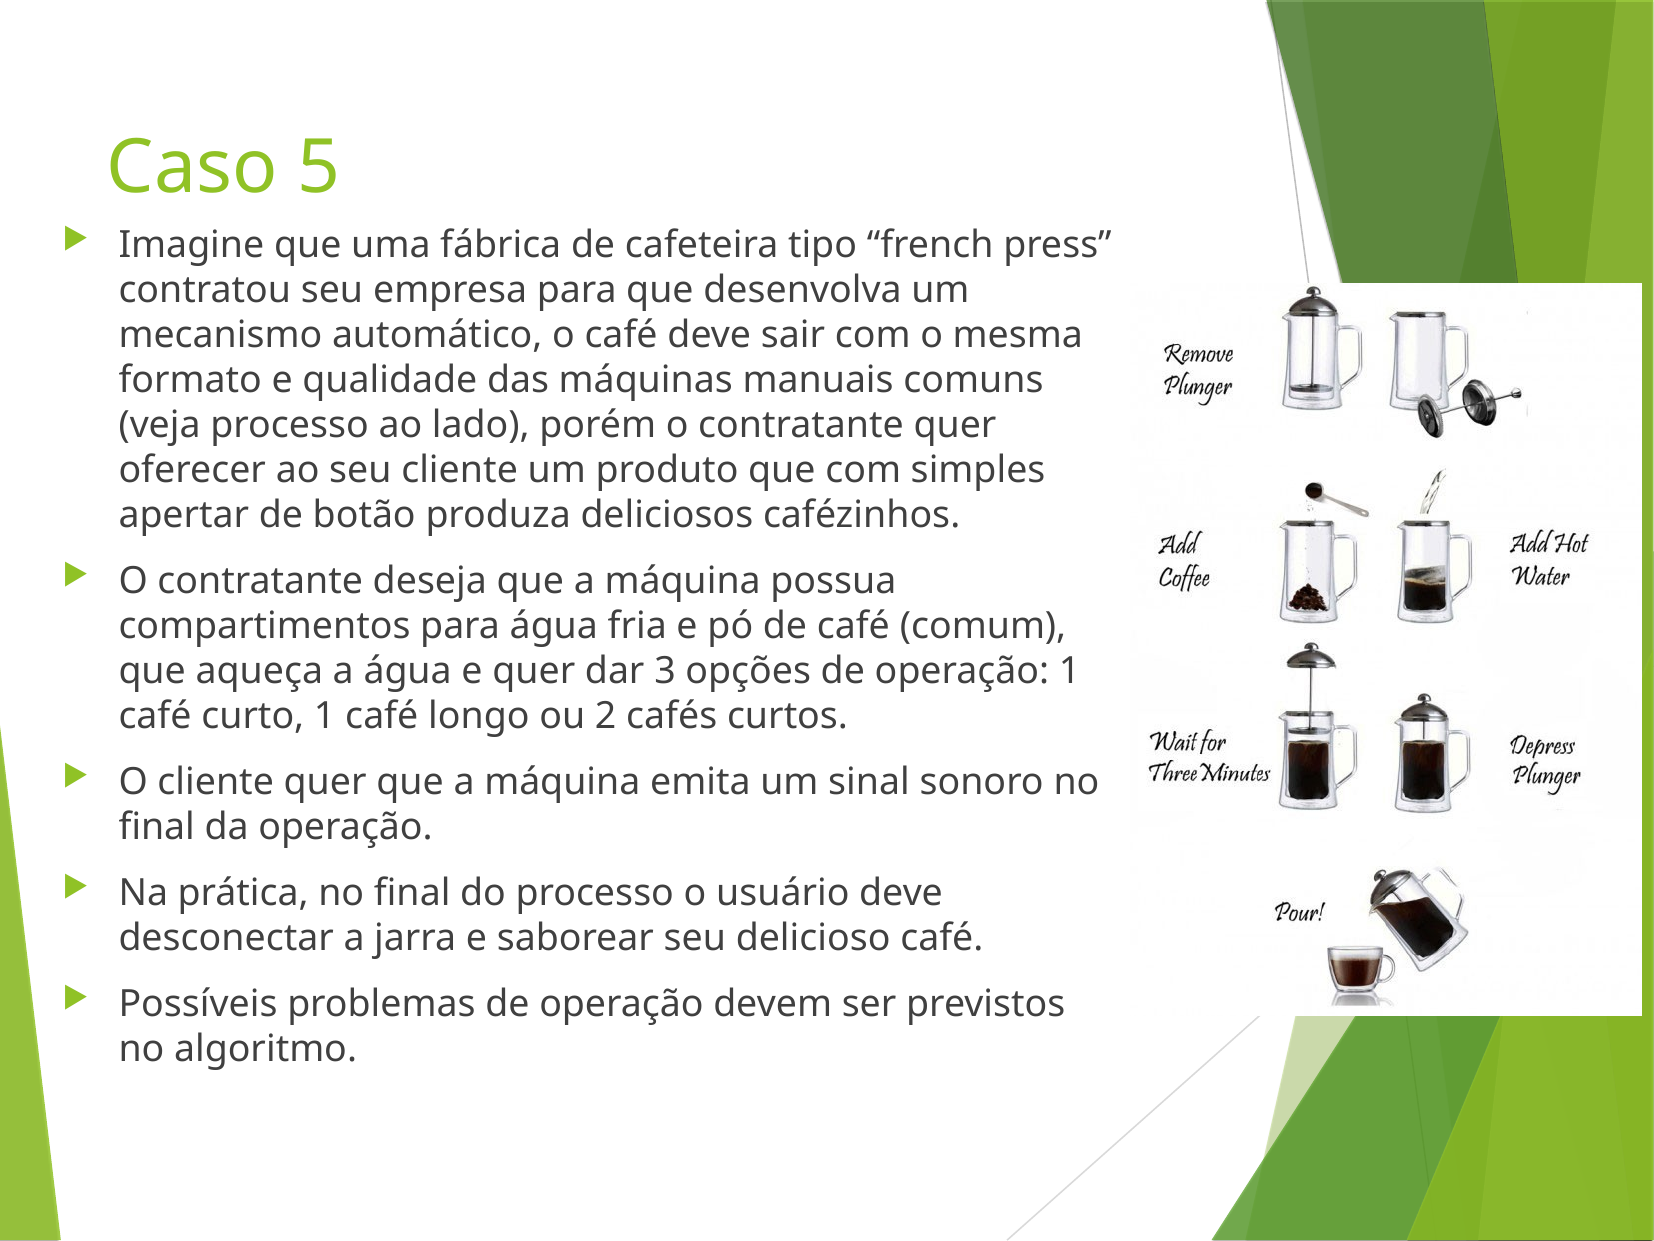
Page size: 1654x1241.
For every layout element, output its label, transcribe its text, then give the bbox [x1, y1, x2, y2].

list Imagine que uma fábrica de cafeteira tipo “french press” contratou seu empresa para que desenvolva um mecanismo automático, o café deve sair com o mesma formato e qualidade das máquinas manuais comuns (veja processo ao lado), porém o contratante quer oferecer ao seu cliente um produto que com simples apertar de botão produza deliciosos cafézinhos. O contratante deseja que a máquina possua compartimentos para água fria e pó de café (comum), que aqueça a água e quer dar 3 opções de operação: 1 café curto, 1 café longo ou 2 cafés curtos. O cliente quer que a máquina emita um sinal sonoro no final da operação. Na prática, no final do processo o usuário deve desconectar a jarra e saborear seu delicioso café. Possíveis problemas de operação devem ser previstos no algoritmo. [47, 212, 1131, 1134]
title Caso 5 [91, 110, 1524, 283]
picture [1130, 283, 1642, 1016]
